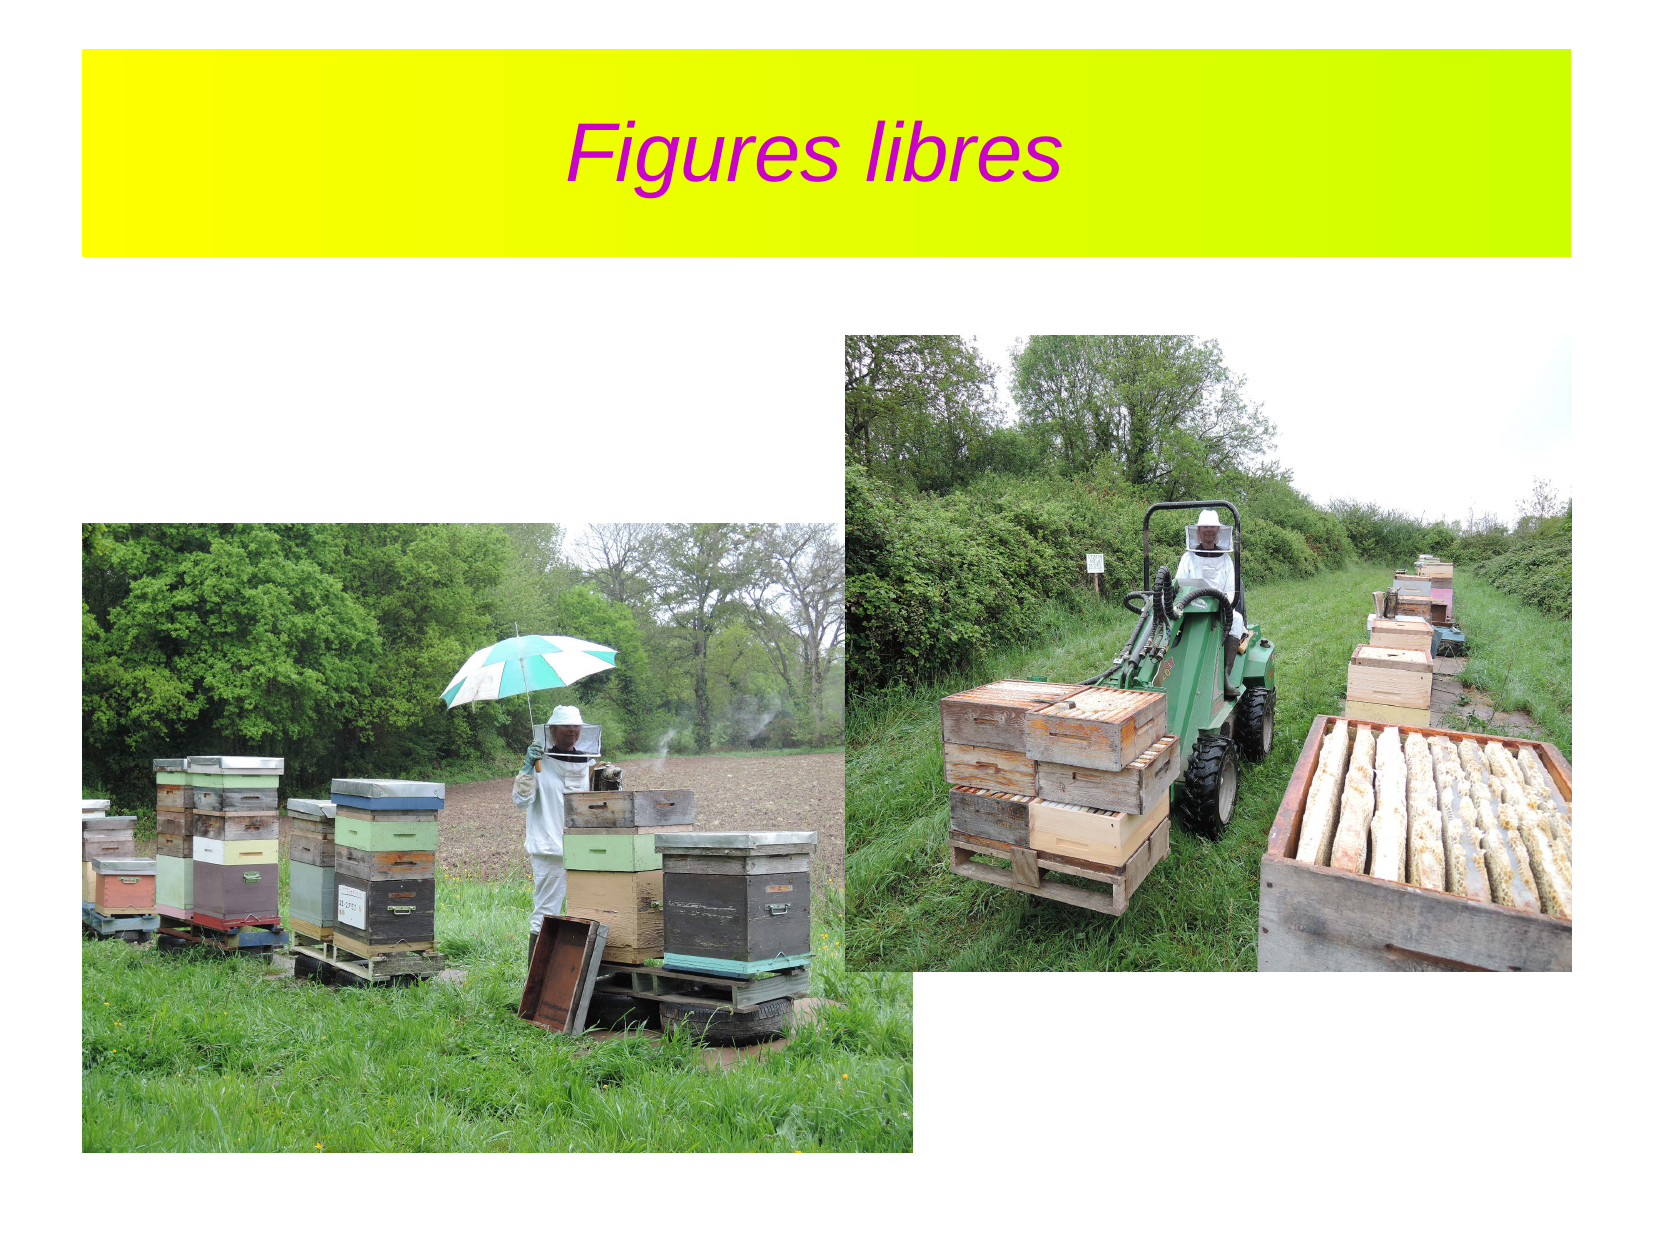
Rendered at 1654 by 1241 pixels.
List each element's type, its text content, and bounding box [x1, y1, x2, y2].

picture [82, 335, 1572, 1153]
title Figures libres [82, 49, 1571, 257]
